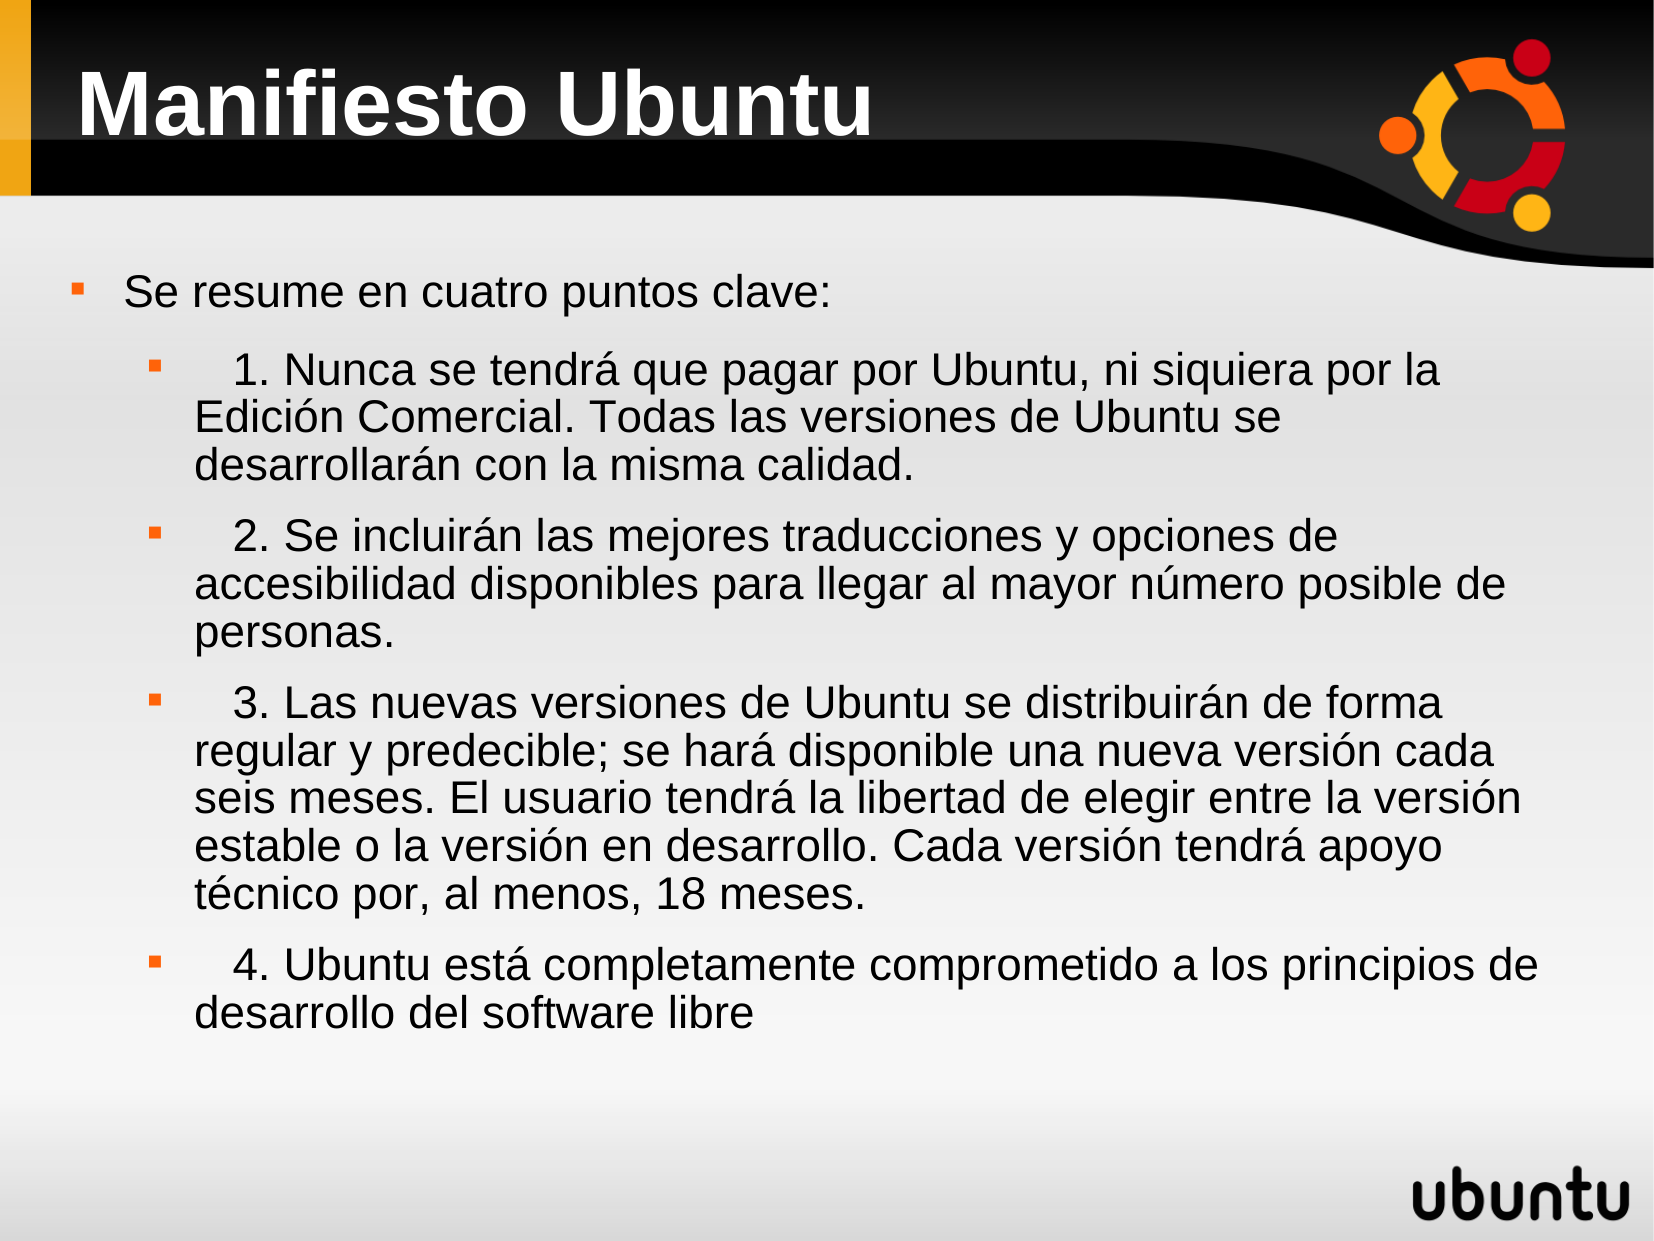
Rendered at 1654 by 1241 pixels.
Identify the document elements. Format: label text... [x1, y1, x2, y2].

picture [0, 0, 1654, 1241]
title Manifiesto Ubuntu [76, 0, 1565, 208]
list Se resume en cuatro puntos clave: 1. Nunca se tendrá que pagar por Ubuntu, ni siquiera por la Edición Comercial. Todas las versiones de Ubuntu se desarrollarán con la misma calidad. 2. Se incluirán las mejores traducciones y opciones de accesibilidad disponibles para llegar al mayor número posible de personas. 3. Las nuevas versiones de Ubuntu se distribuirán de forma regular y predecible; se hará disponible una nueva versión cada seis meses. El usuario tendrá la libertad de elegir entre la versión estable o la versión en desarrollo. Cada versión tendrá apoyo técnico por, al menos, 18 meses. 4. Ubuntu está completamente comprometido a los principios de desarrollo del software libre [53, 266, 1542, 1086]
